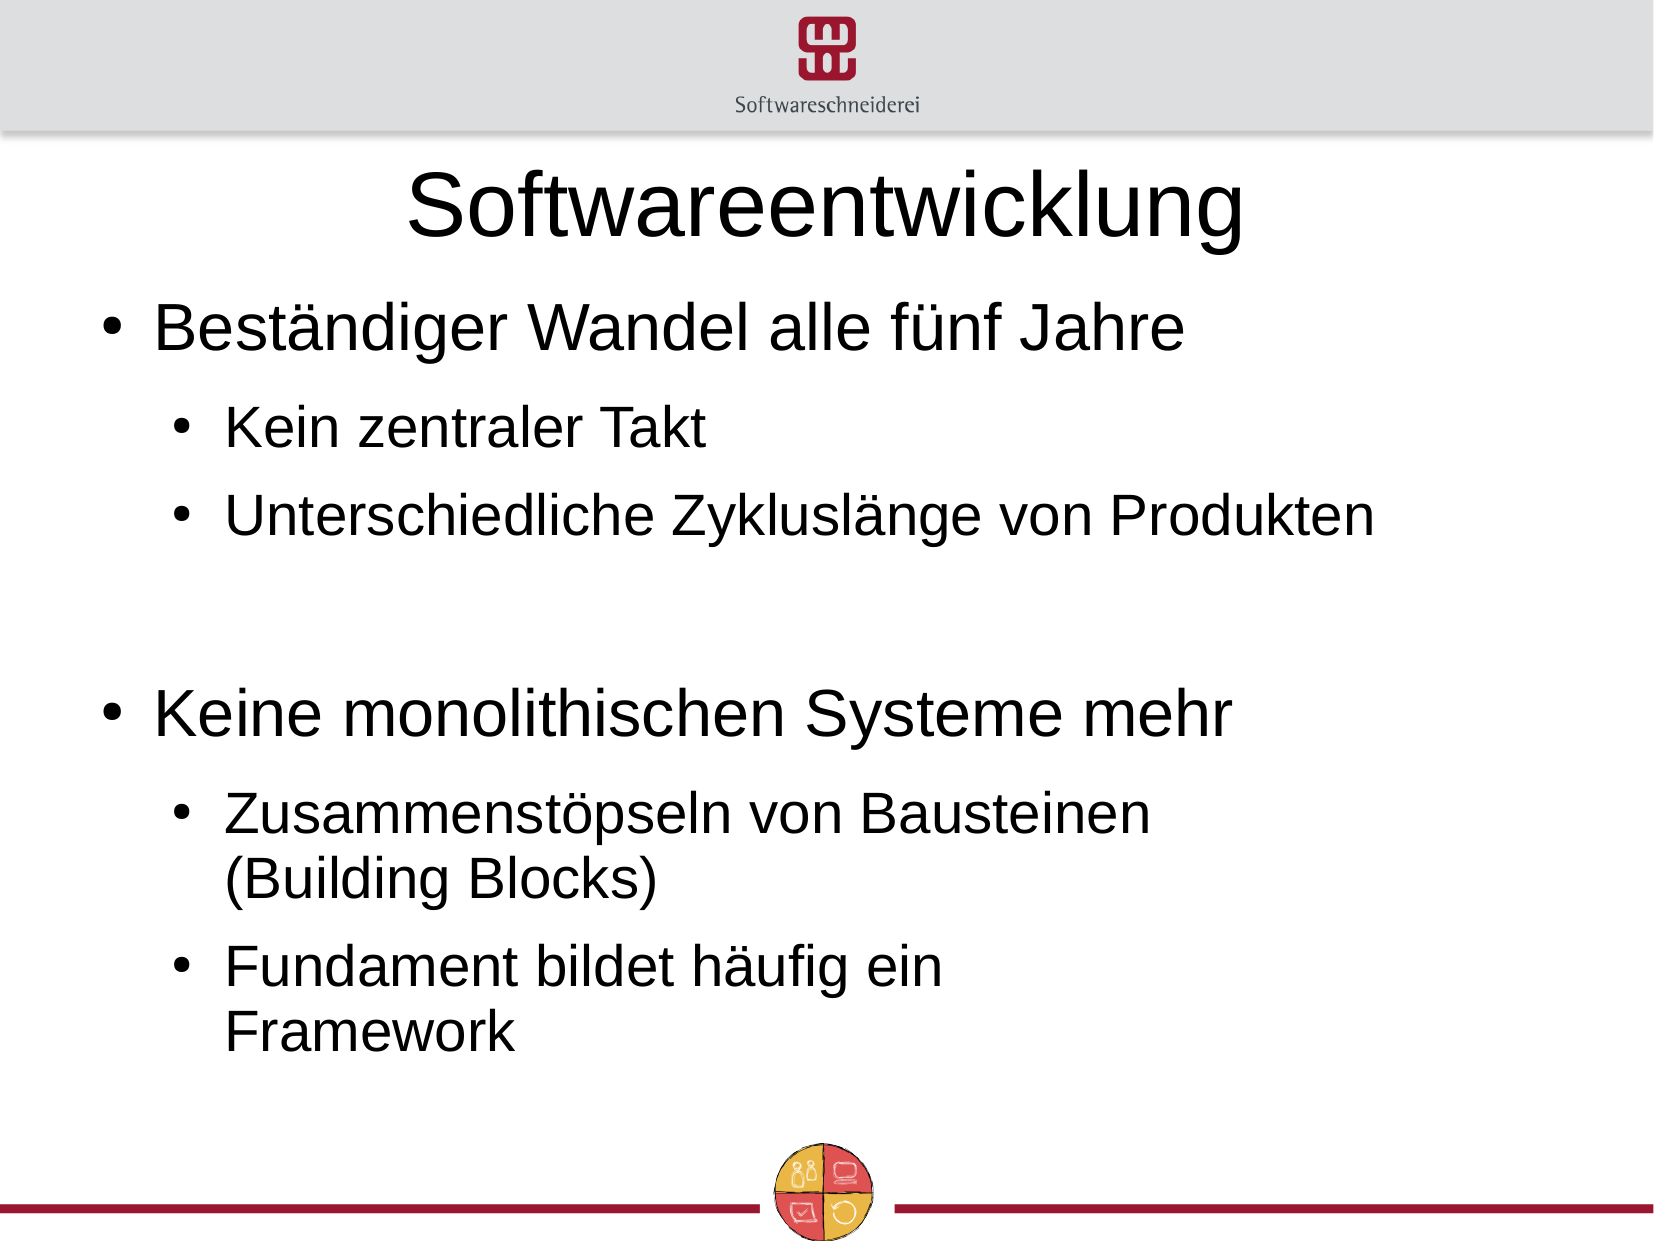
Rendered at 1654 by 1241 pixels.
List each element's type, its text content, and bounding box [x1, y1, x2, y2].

list Beständiger Wandel alle fünf Jahre Kein zentraler Takt Unterschiedliche Zykluslänge von Produkten Keine monolithischen Systeme mehr Zusammenstöpseln von Bausteinen (Building Blocks) Fundament bildet häufig ein Framework [82, 290, 1625, 1063]
title Softwareentwicklung [82, 147, 1571, 257]
picture [0, 0, 1654, 1241]
